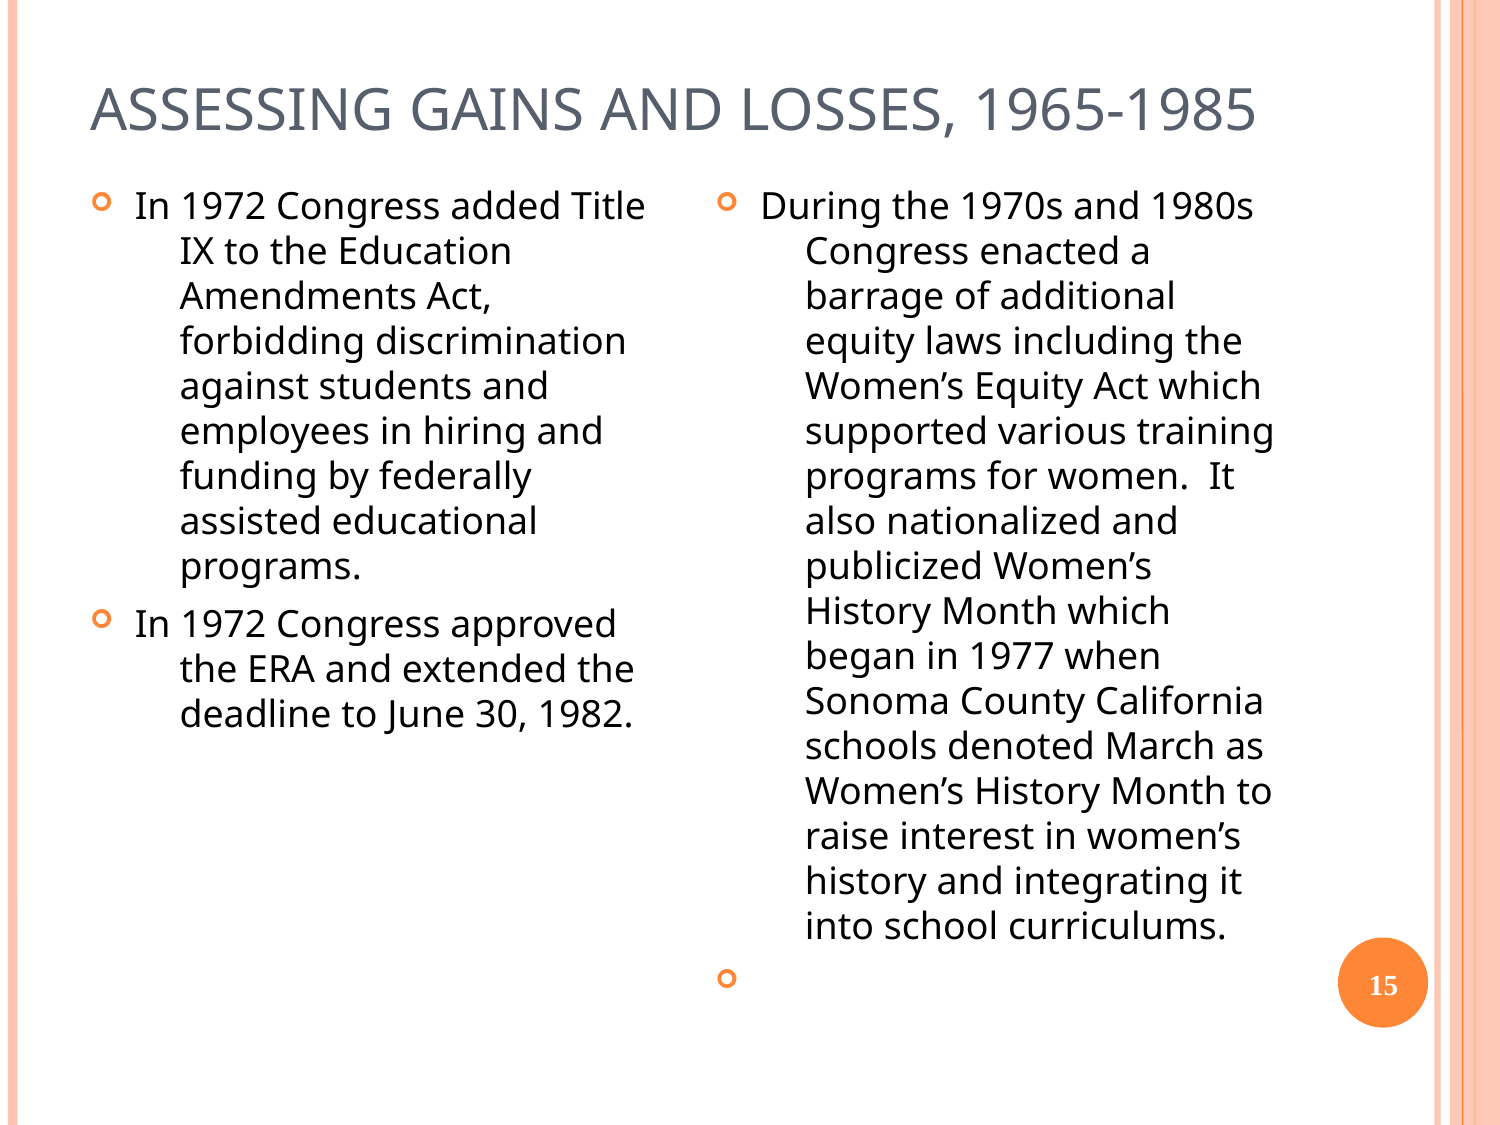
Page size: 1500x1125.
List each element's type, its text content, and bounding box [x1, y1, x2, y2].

list During the 1970s and 1980s Congress enacted a barrage of additional equity laws including the Women’s Equity Act which supported various training programs for women. It also nationalized and publicized Women’s History Month which began in 1977 when Sonoma County California schools denoted March as Women’s History Month to raise interest in women’s history and integrating it into school curriculums. [700, 174, 1301, 1013]
title Assessing Gains and Losses, 1965-1985 [75, 45, 1300, 150]
list In 1972 Congress added Title IX to the Education Amendments Act, forbidding discrimination against students and employees in hiring and funding by federally assisted educational programs. In 1972 Congress approved the ERA and extended the deadline to June 30, 1982. [75, 174, 676, 1013]
text_box [1333, 940, 1434, 1027]
